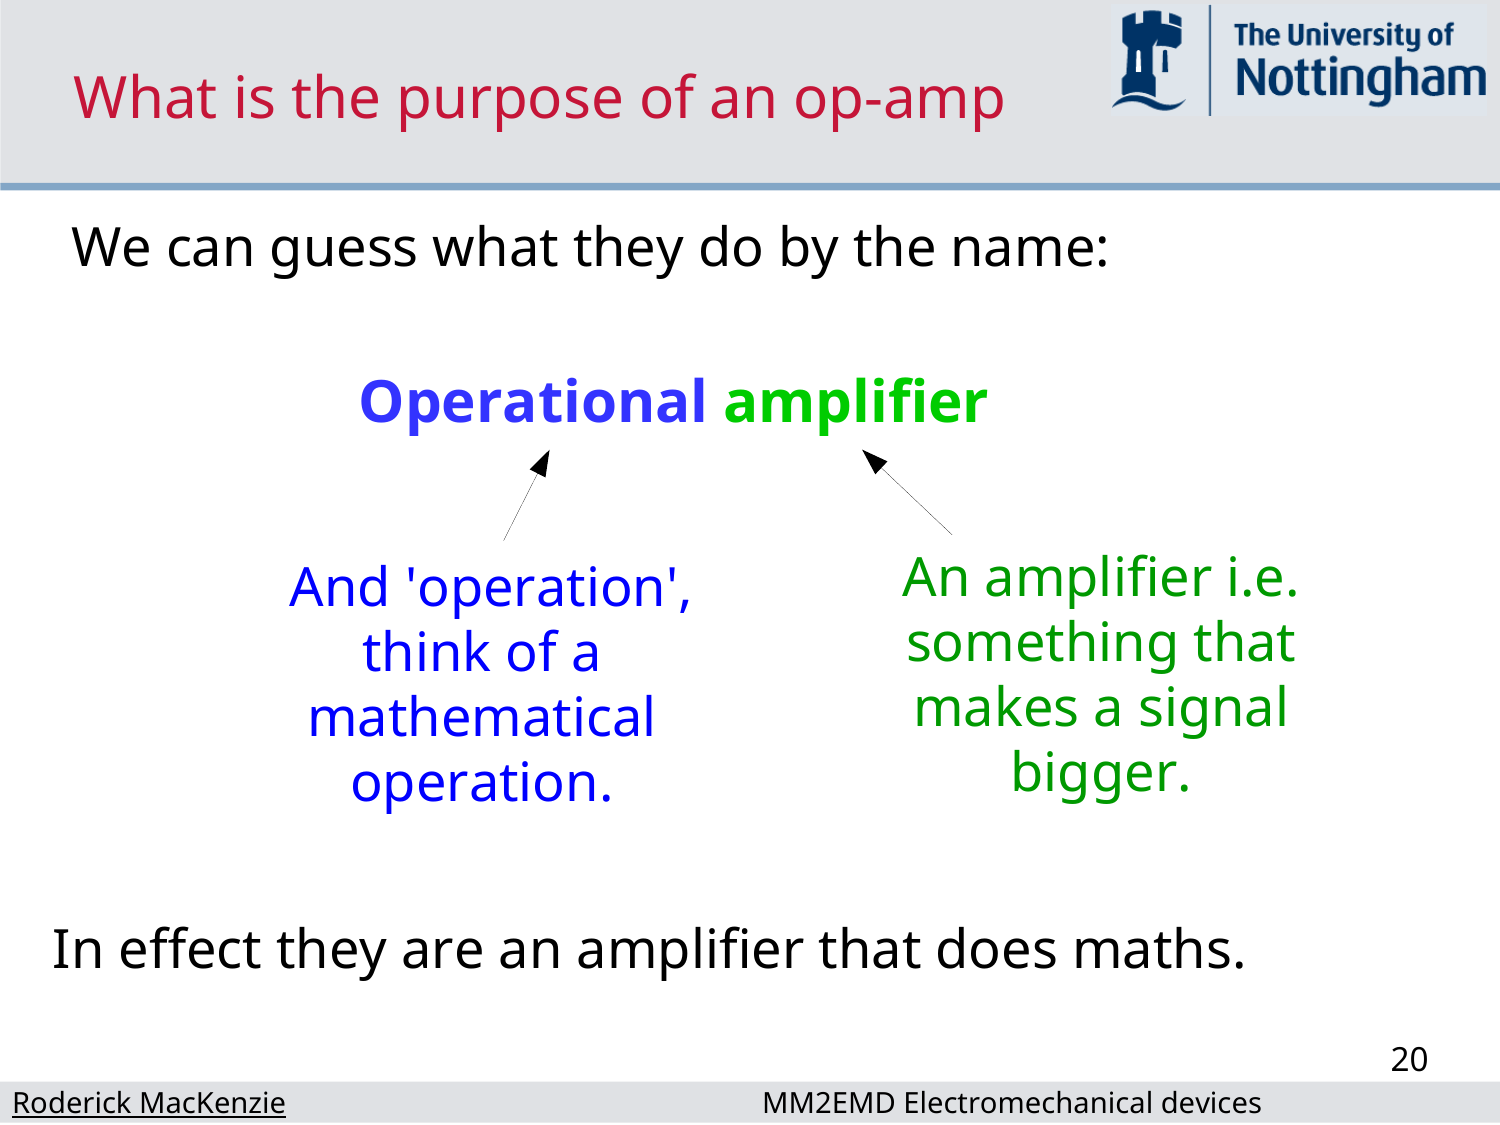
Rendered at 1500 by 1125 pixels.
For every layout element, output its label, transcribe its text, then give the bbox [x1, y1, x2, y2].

text_box Operational amplifier [344, 324, 1195, 475]
picture [1111, 4, 1487, 116]
text_box We can guess what they do by the name: [37, 204, 1440, 350]
text_box And 'operation', think of a mathematical operation. [205, 545, 760, 885]
title What is the purpose of an op-amp [59, 43, 1297, 148]
text_box An amplifier i.e. something that makes a signal bigger. [862, 534, 1341, 810]
text_box <number> [1375, 1030, 1500, 1101]
text_box In effect they are an amplifier that does maths. [19, 907, 1421, 1052]
